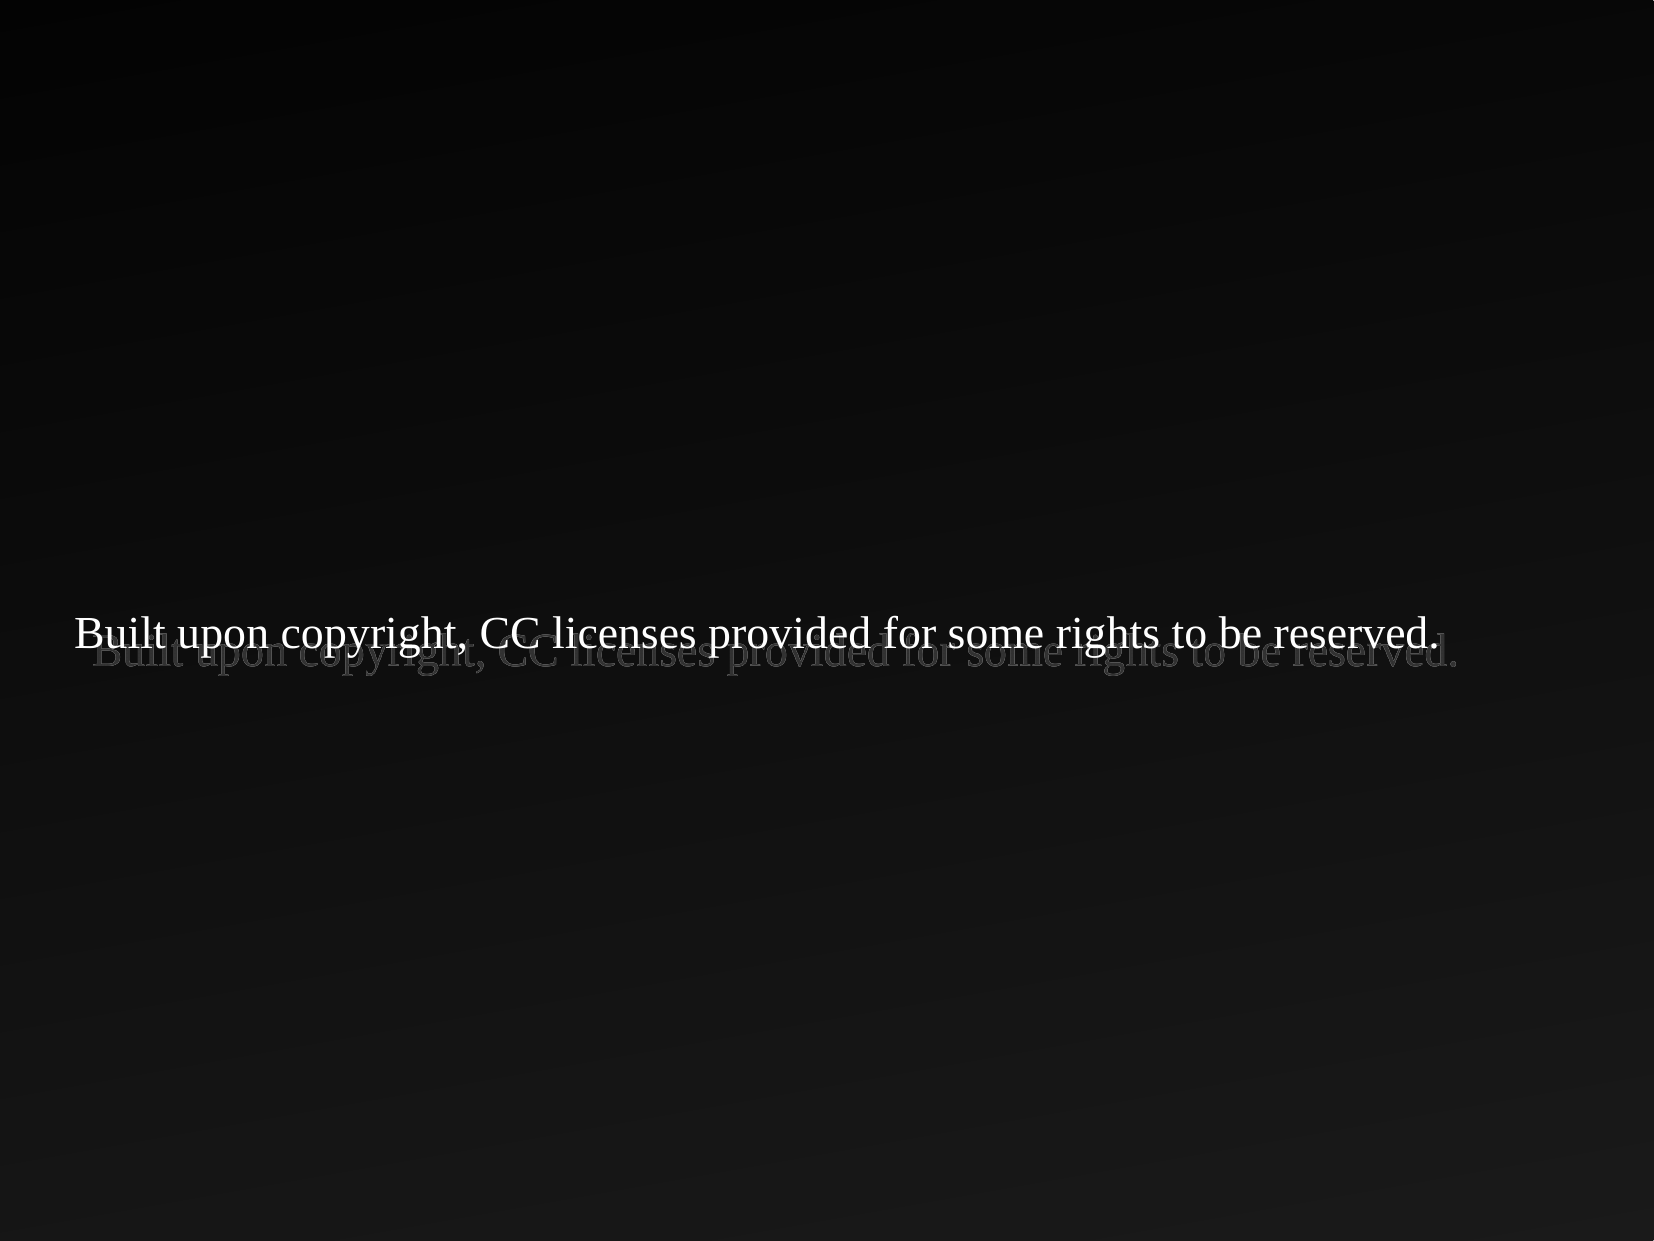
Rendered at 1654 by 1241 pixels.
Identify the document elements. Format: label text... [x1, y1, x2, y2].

text_box Built upon copyright, CC licenses provided for some rights to be reserved. [59, 600, 1456, 666]
